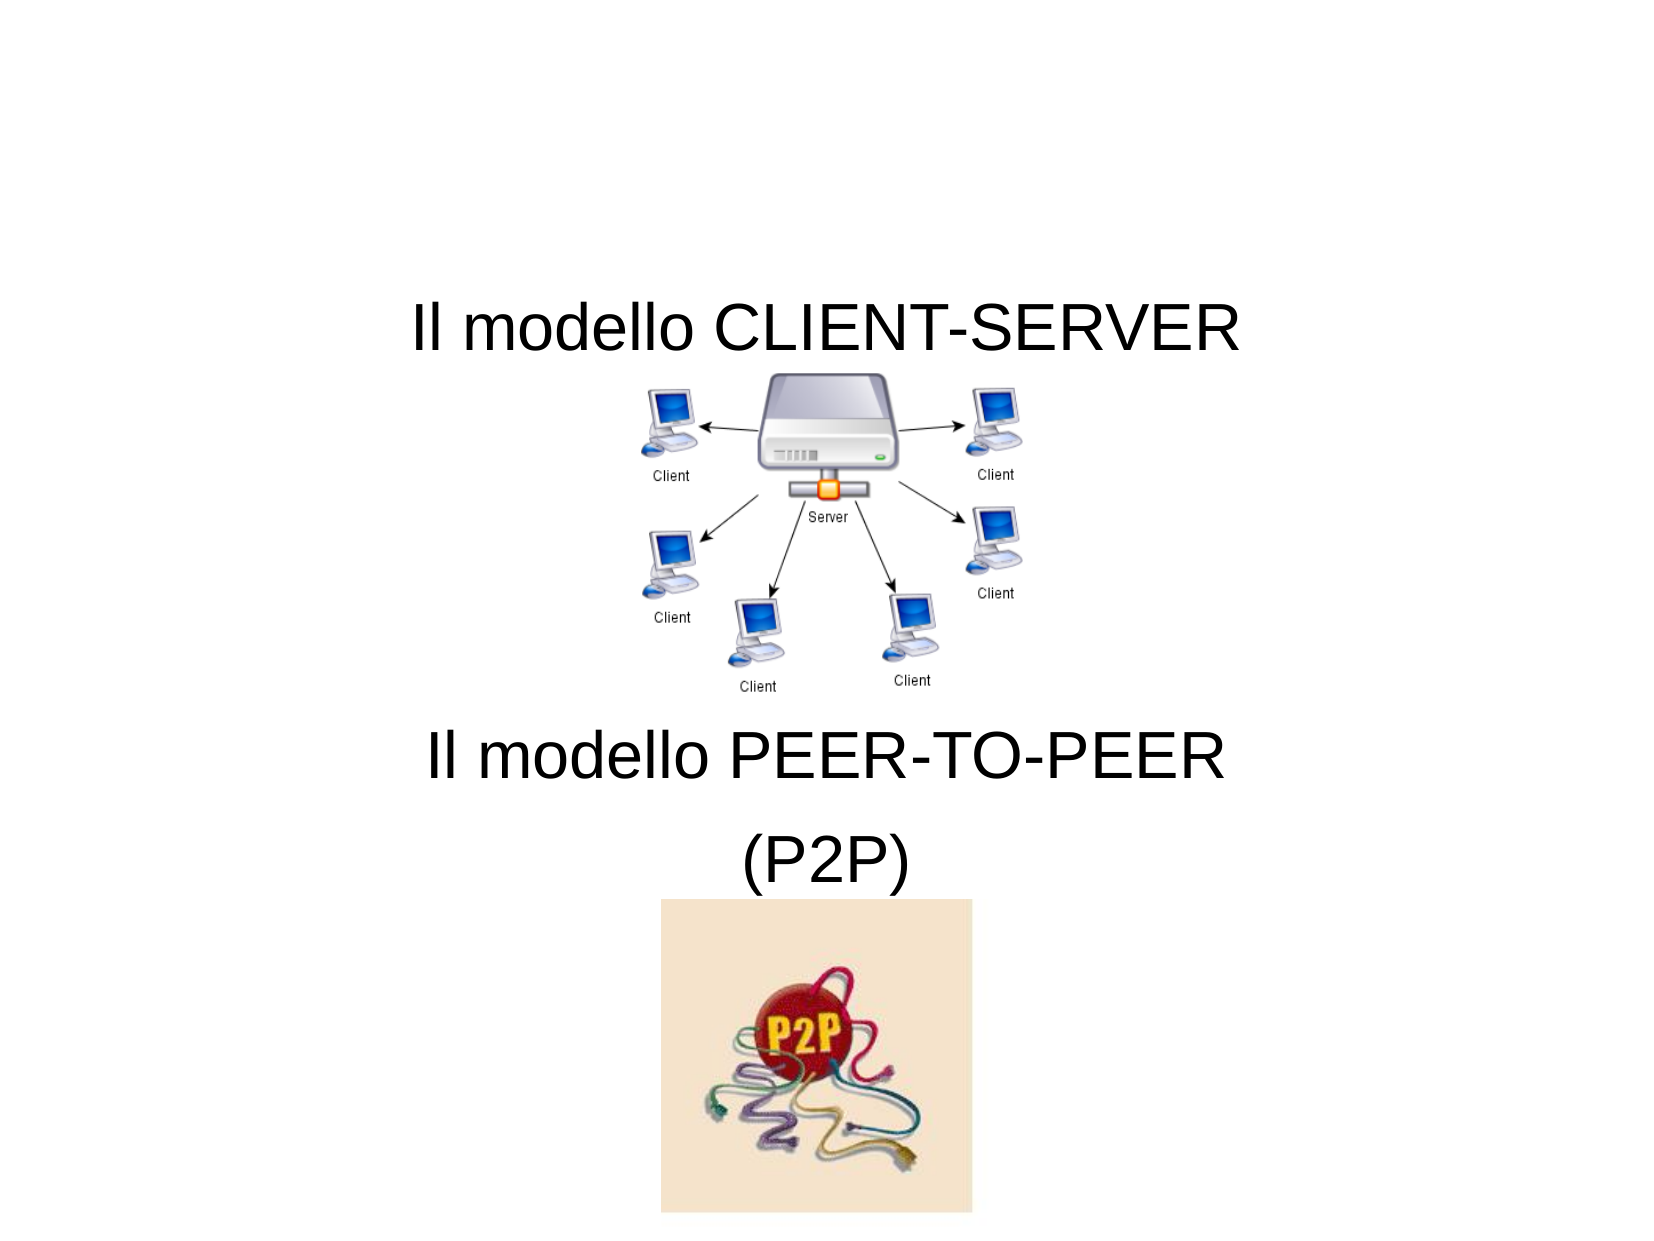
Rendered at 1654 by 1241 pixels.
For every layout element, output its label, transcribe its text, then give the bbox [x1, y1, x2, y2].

picture [661, 899, 996, 1241]
list Il modello PEER-TO-PEER (P2P) [82, 717, 1571, 1109]
list Il modello CLIENT-SERVER [82, 290, 1571, 681]
picture [624, 354, 1040, 716]
